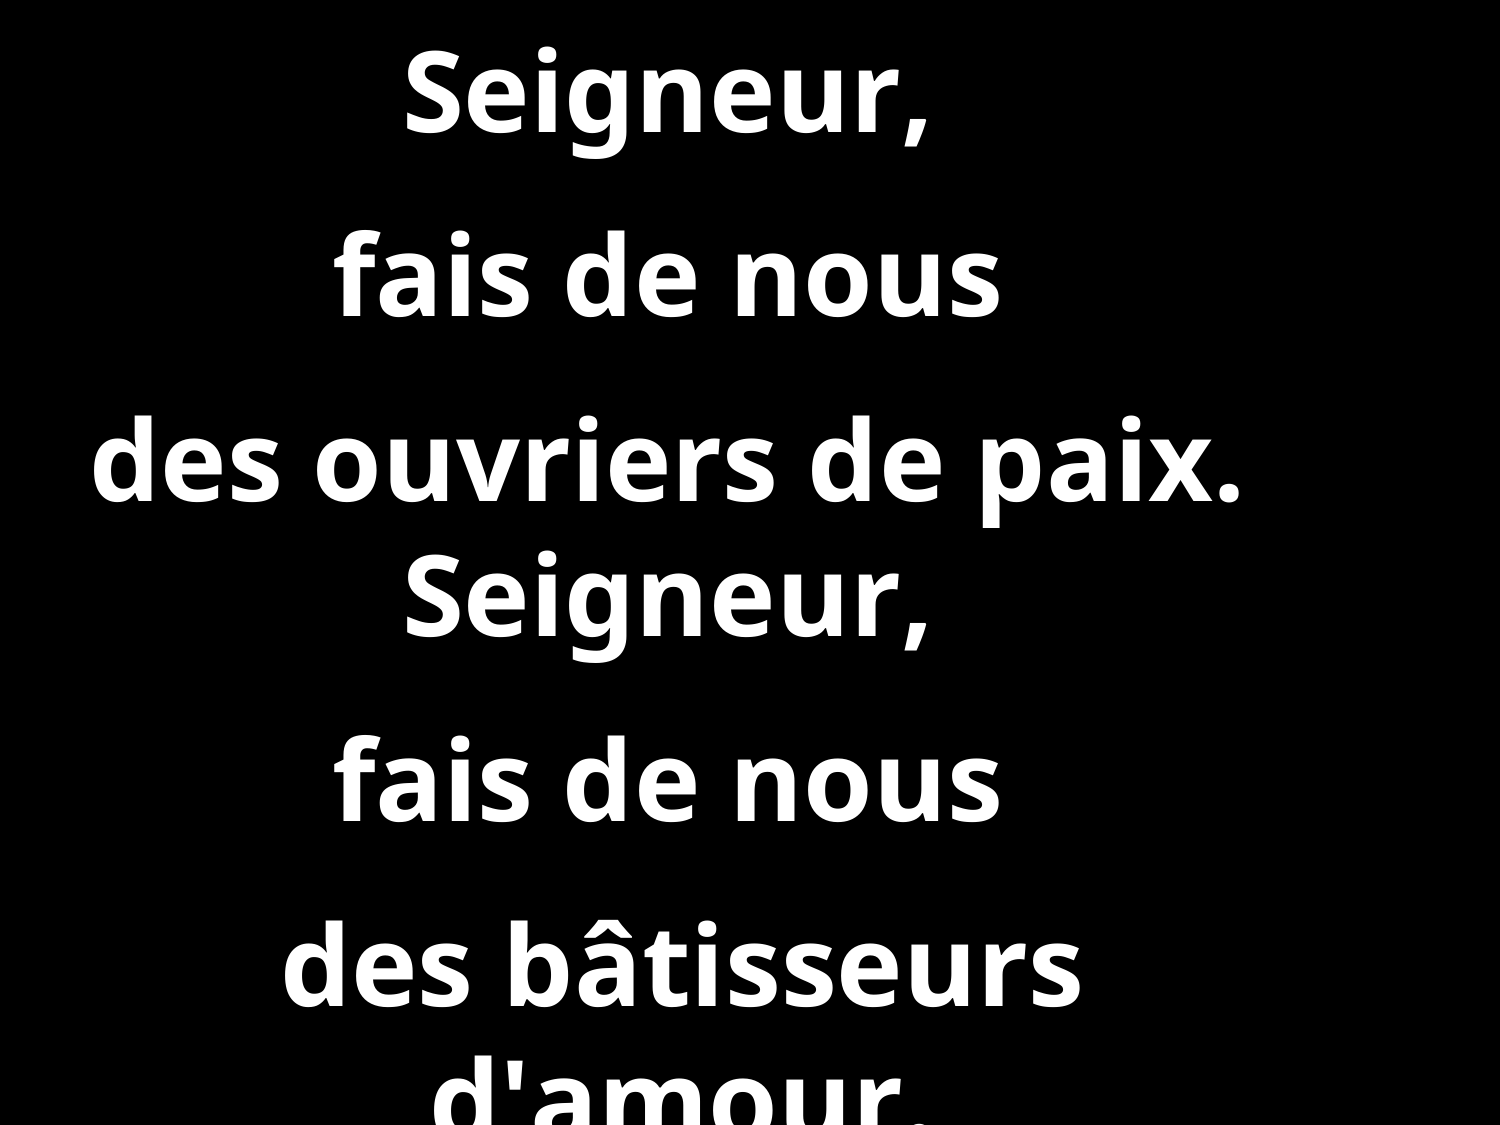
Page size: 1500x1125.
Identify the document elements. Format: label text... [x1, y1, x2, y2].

list Seigneur, fais de nous des ouvriers de paix. Seigneur, fais de nous des bâtisseurs d'amour. [75, 11, 1426, 1038]
